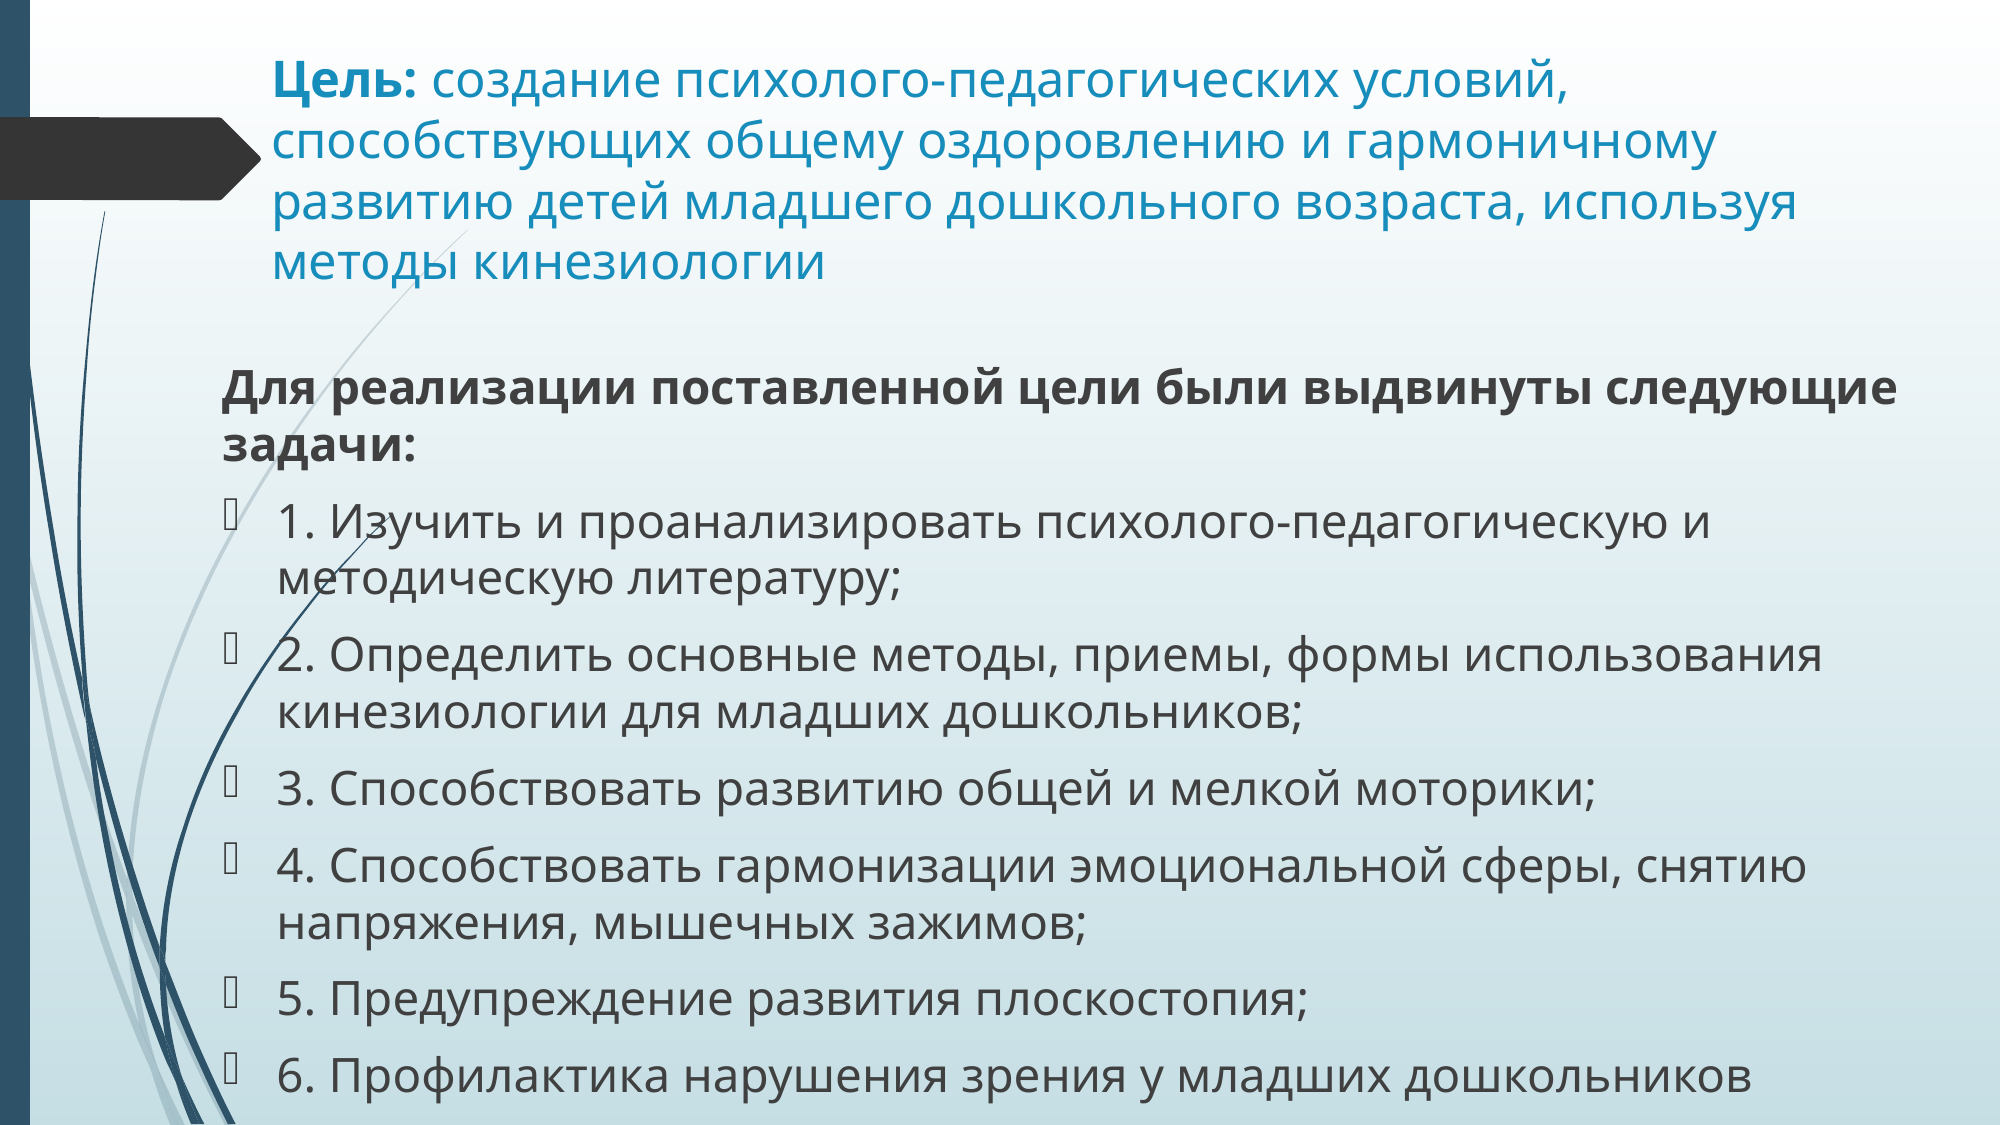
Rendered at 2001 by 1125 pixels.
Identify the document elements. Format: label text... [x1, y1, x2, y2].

title Цель: создание психолого-педагогических условий, способствующих общему оздоровлению и гармоничному развитию детей младшего дошкольного возраста, используя методы кинезиологии [256, 39, 1948, 380]
list Для реализации поставленной цели были выдвинуты следующие задачи: 1. Изучить и проанализировать психолого-педагогическую и методическую литературу; 2. Определить основные методы, приемы, формы использования кинезиологии для младших дошкольников; 3. Способствовать развитию общей и мелкой моторики; 4. Способствовать гармонизации эмоциональной сферы, снятию напряжения, мышечных зажимов; 5. Предупреждение развития плоскостопия; 6. Профилактика нарушения зрения у младших дошкольников [207, 349, 1924, 1114]
